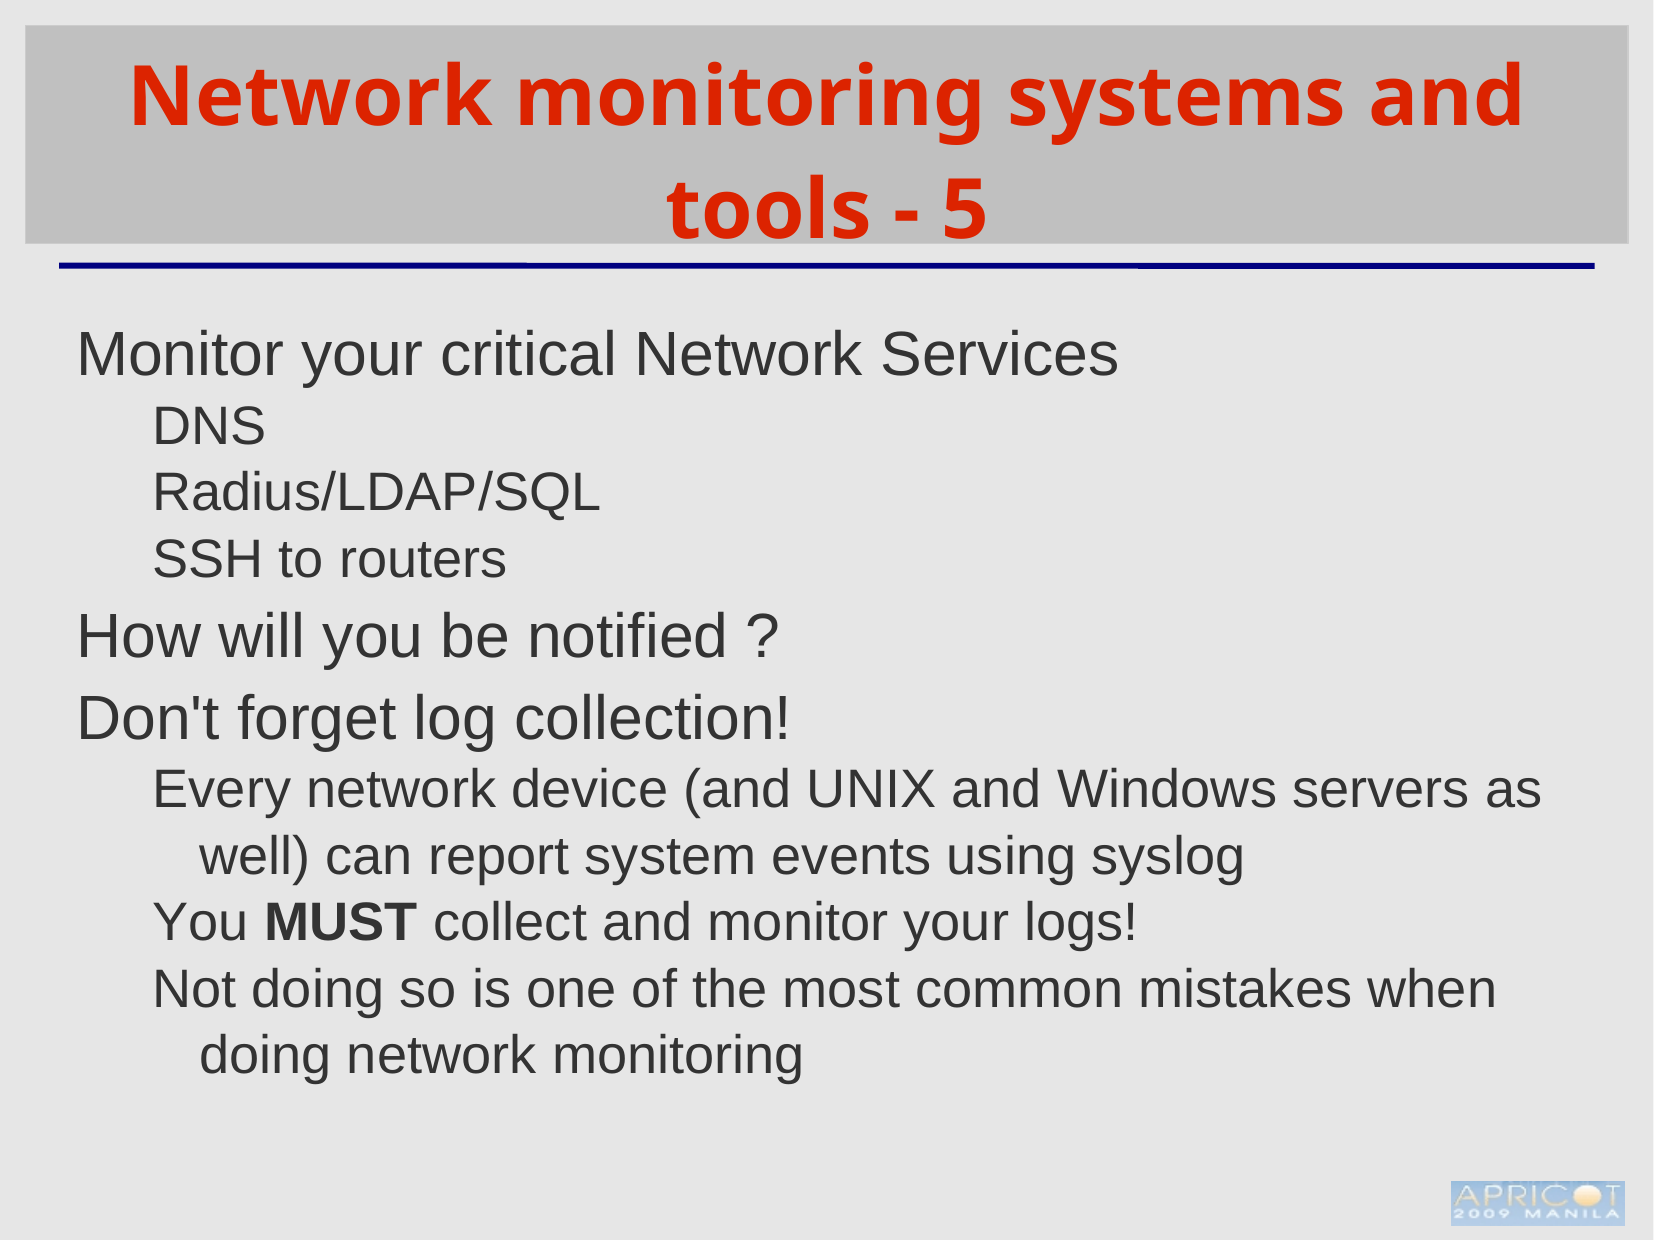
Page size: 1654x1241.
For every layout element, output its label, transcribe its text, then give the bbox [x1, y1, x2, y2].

title Network monitoring systems and tools - 5 [121, 46, 1534, 254]
list Monitor your critical Network Services DNS Radius/LDAP/SQL SSH to routers How will you be notified ? Don't forget log collection! Every network device (and UNIX and Windows servers as well) can report system events using syslog You MUST collect and monitor your logs! Not doing so is one of the most common mistakes when doing network monitoring [59, 322, 1595, 1132]
picture [1451, 1181, 1625, 1226]
